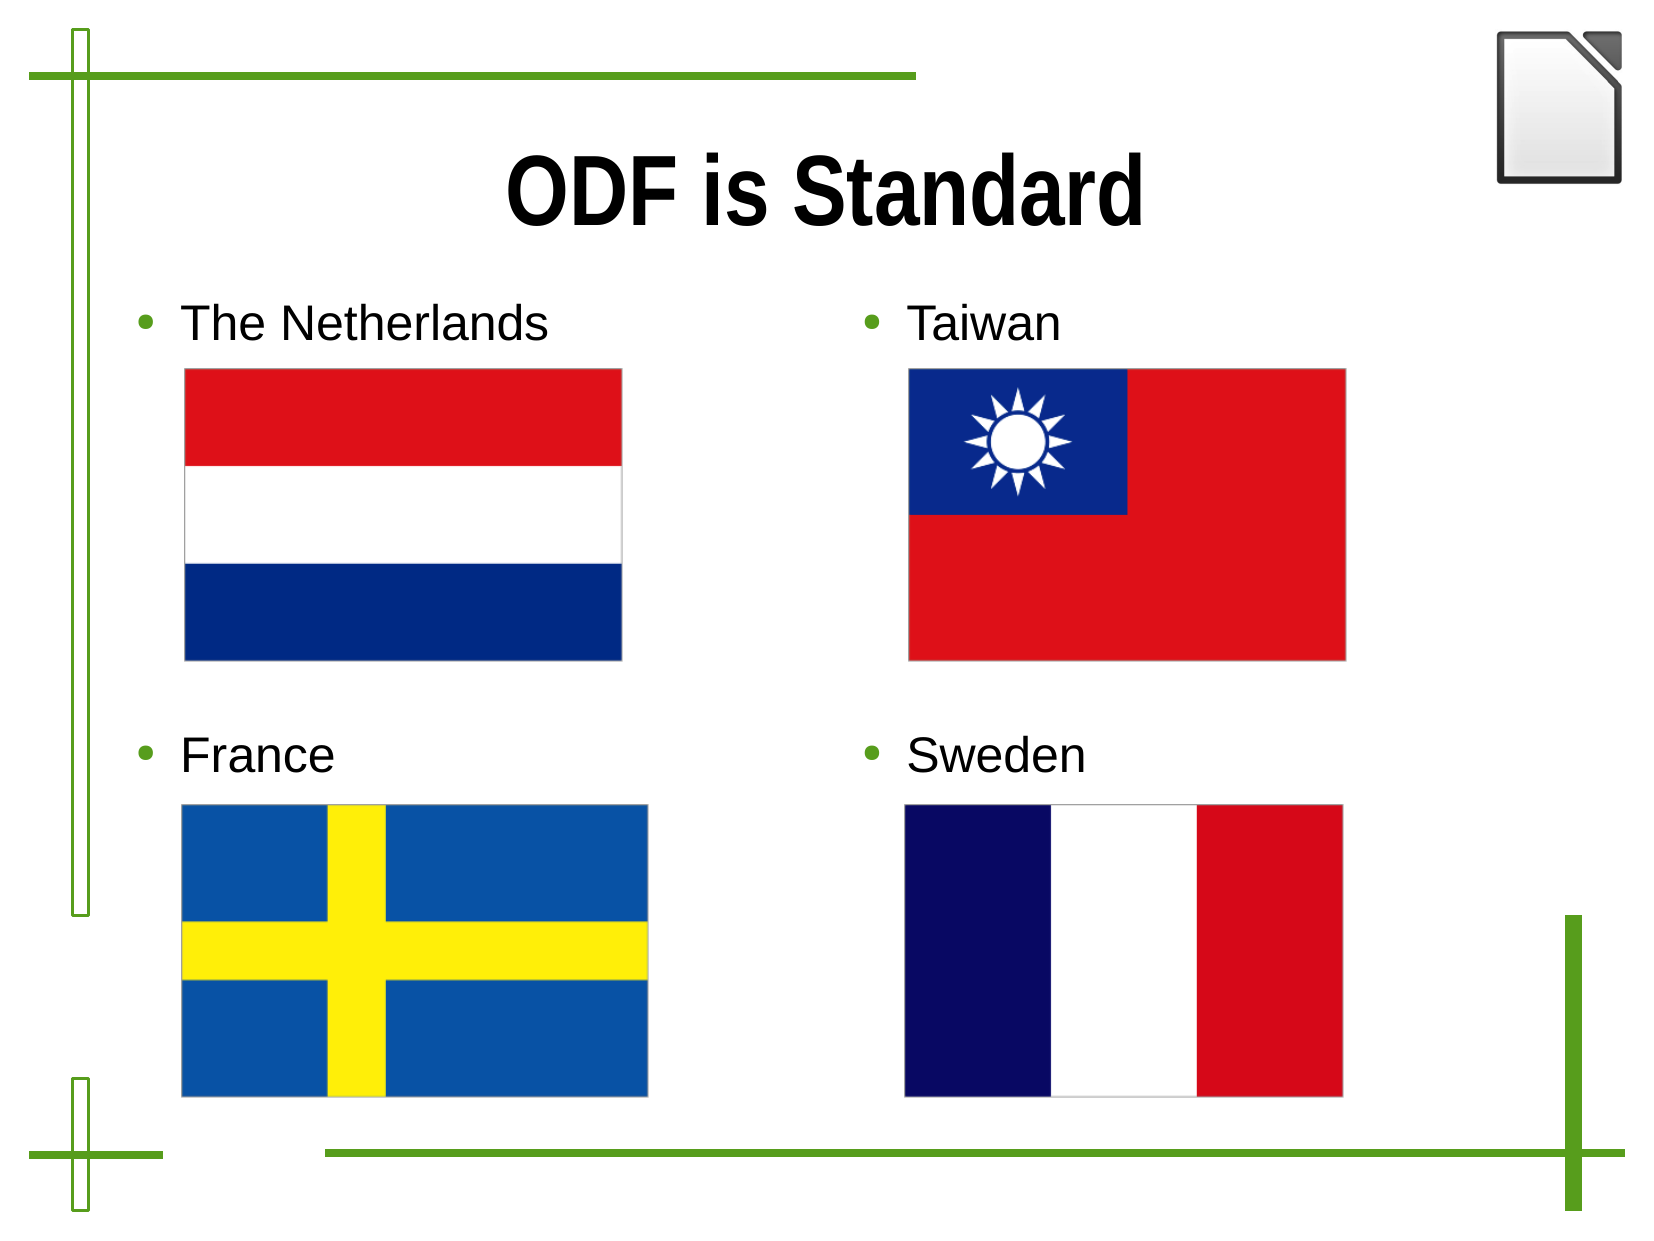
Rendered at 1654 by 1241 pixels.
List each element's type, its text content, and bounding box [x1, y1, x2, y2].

picture [183, 367, 624, 663]
list France [844, 727, 1536, 1122]
picture [903, 803, 1345, 1099]
picture [907, 367, 1348, 663]
list The Netherlands [118, 295, 810, 690]
picture [1494, 29, 1624, 186]
list Sweden [118, 727, 810, 1122]
list Taiwan [844, 295, 1536, 690]
title ODF is Standard [118, 118, 1536, 260]
picture [180, 803, 650, 1099]
